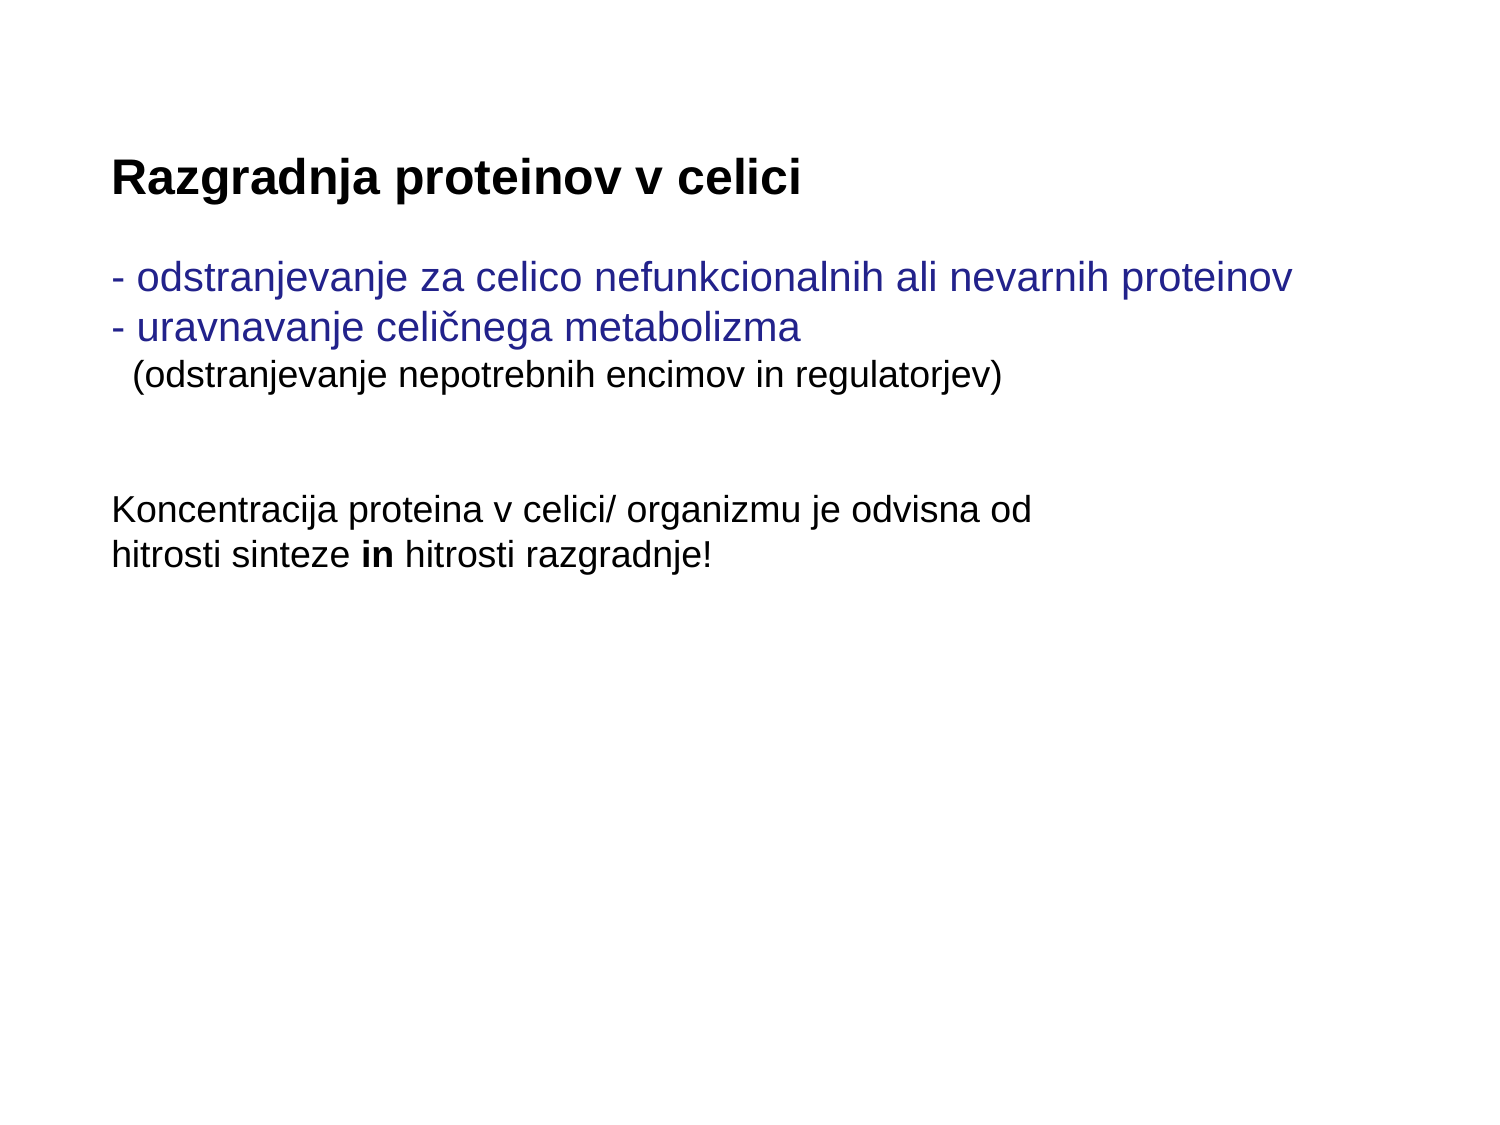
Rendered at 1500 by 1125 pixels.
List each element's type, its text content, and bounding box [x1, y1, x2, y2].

text_box Razgradnja proteinov v celici - odstranjevanje za celico nefunkcionalnih ali nevarnih proteinov - uravnavanje celičnega metabolizma (odstranjevanje nepotrebnih encimov in regulatorjev) Koncentracija proteina v celici/ organizmu je odvisna od hitrosti sinteze in hitrosti razgradnje! [96, 137, 1320, 583]
